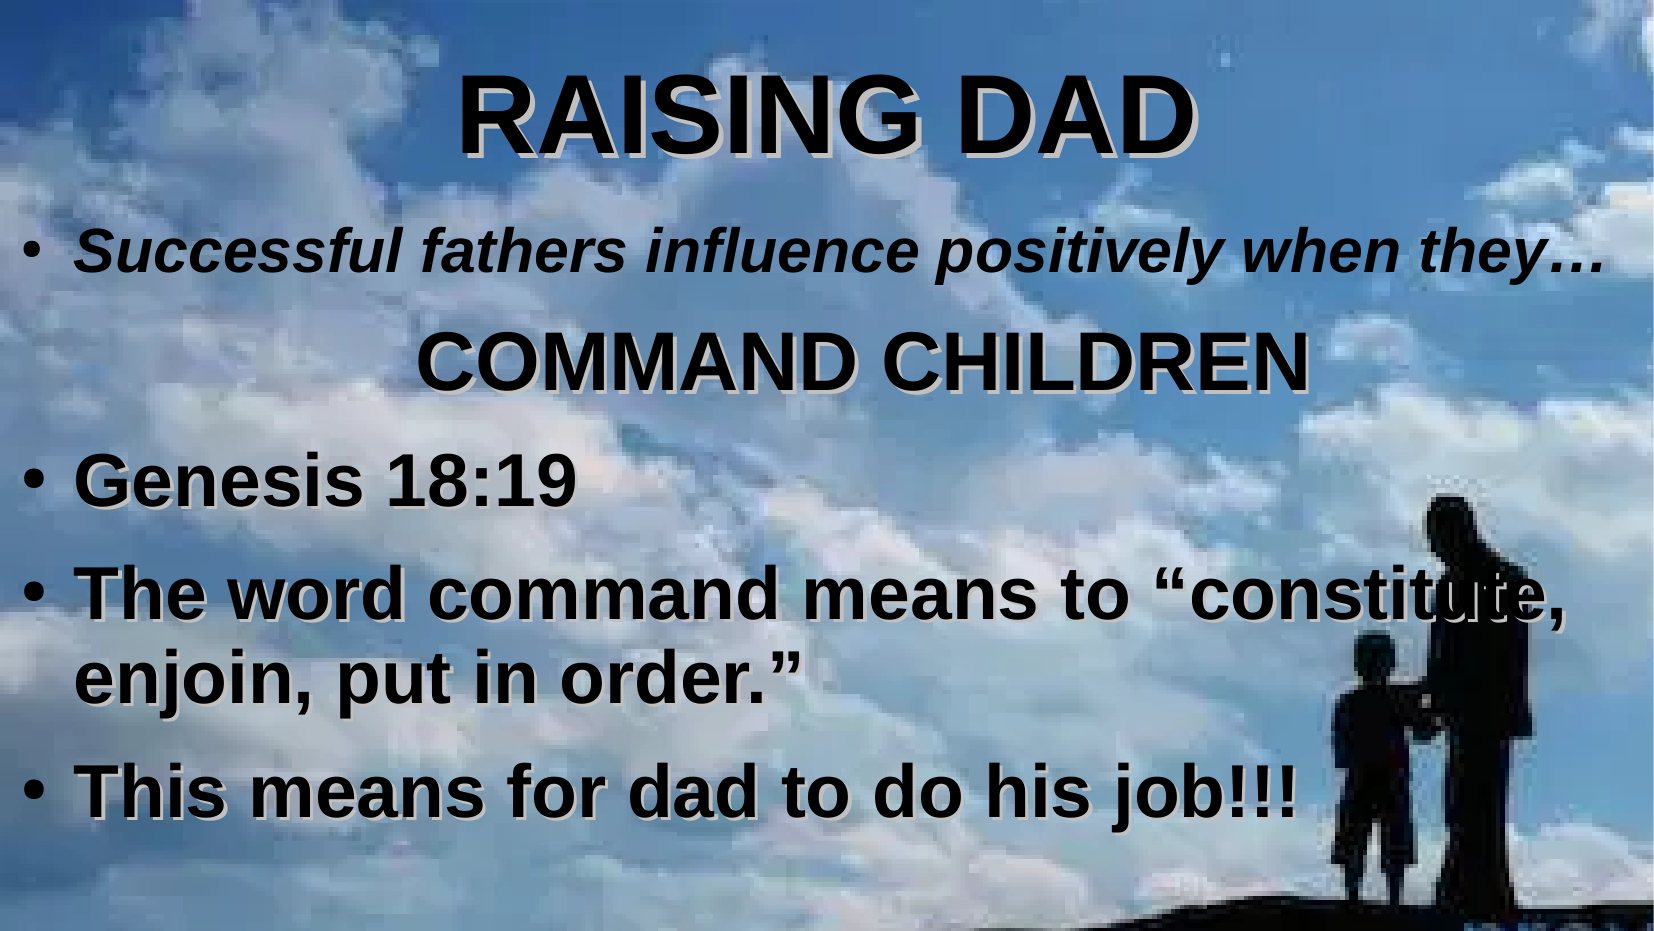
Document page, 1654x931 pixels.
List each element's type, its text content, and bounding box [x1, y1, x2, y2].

picture [0, 0, 1654, 931]
list Successful fathers influence positively when they… COMMAND CHILDREN Genesis 18:19 The word command means to “constitute, enjoin, put in order.” This means for dad to do his job!!! [2, 216, 1654, 929]
title RAISING DAD [82, 37, 1571, 193]
